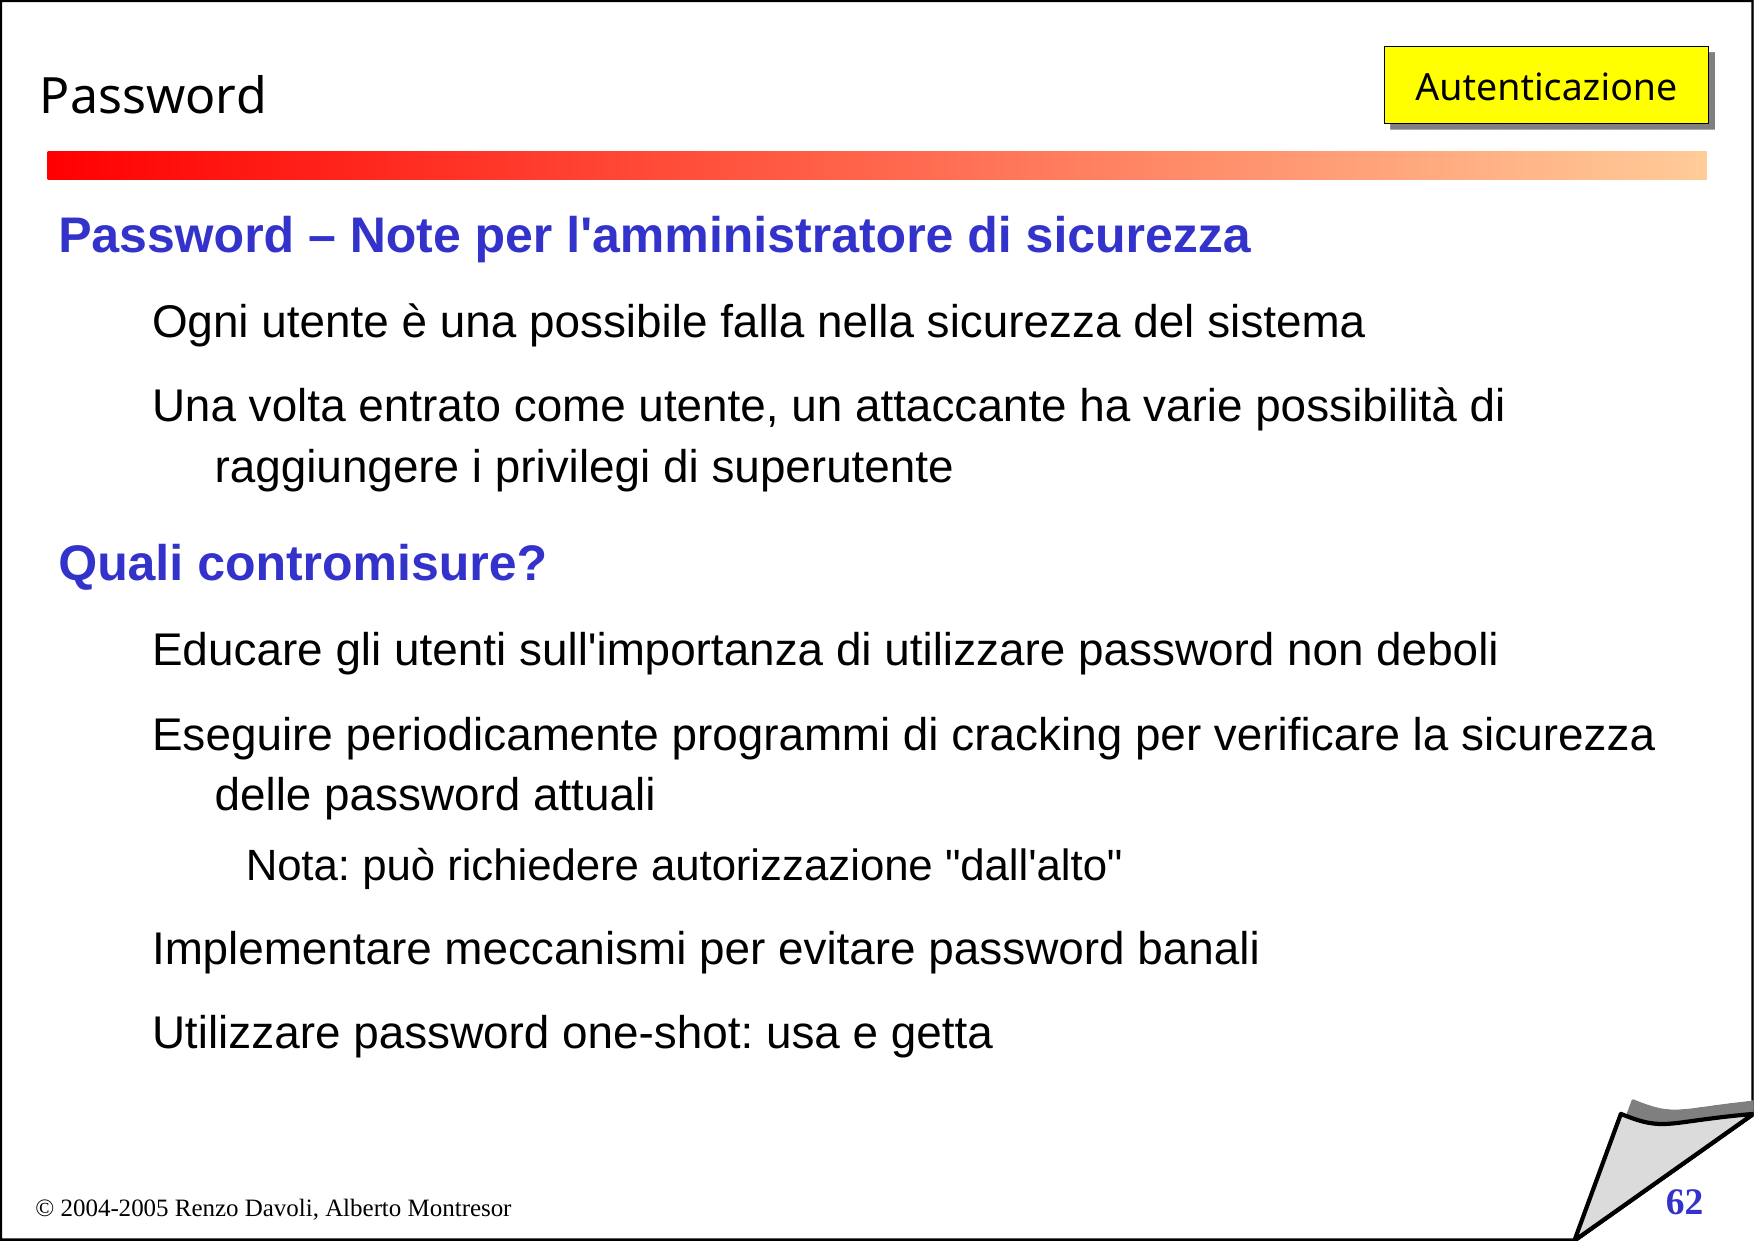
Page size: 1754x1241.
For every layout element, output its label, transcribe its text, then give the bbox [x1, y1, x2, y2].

text_box Autenticazione [1384, 46, 1709, 124]
title Password [40, 49, 1713, 144]
list Password – Note per l'amministratore di sicurezza Ogni utente è una possibile falla nella sicurezza del sistema Una volta entrato come utente, un attaccante ha varie possibilità di raggiungere i privilegi di superutente Quali contromisure? Educare gli utenti sull'importanza di utilizzare password non deboli Eseguire periodicamente programmi di cracking per verificare la sicurezza delle password attuali Nota: può richiedere autorizzazione "dall'alto" Implementare meccanismi per evitare password banali Utilizzare password one-shot: usa e getta [58, 206, 1695, 1059]
